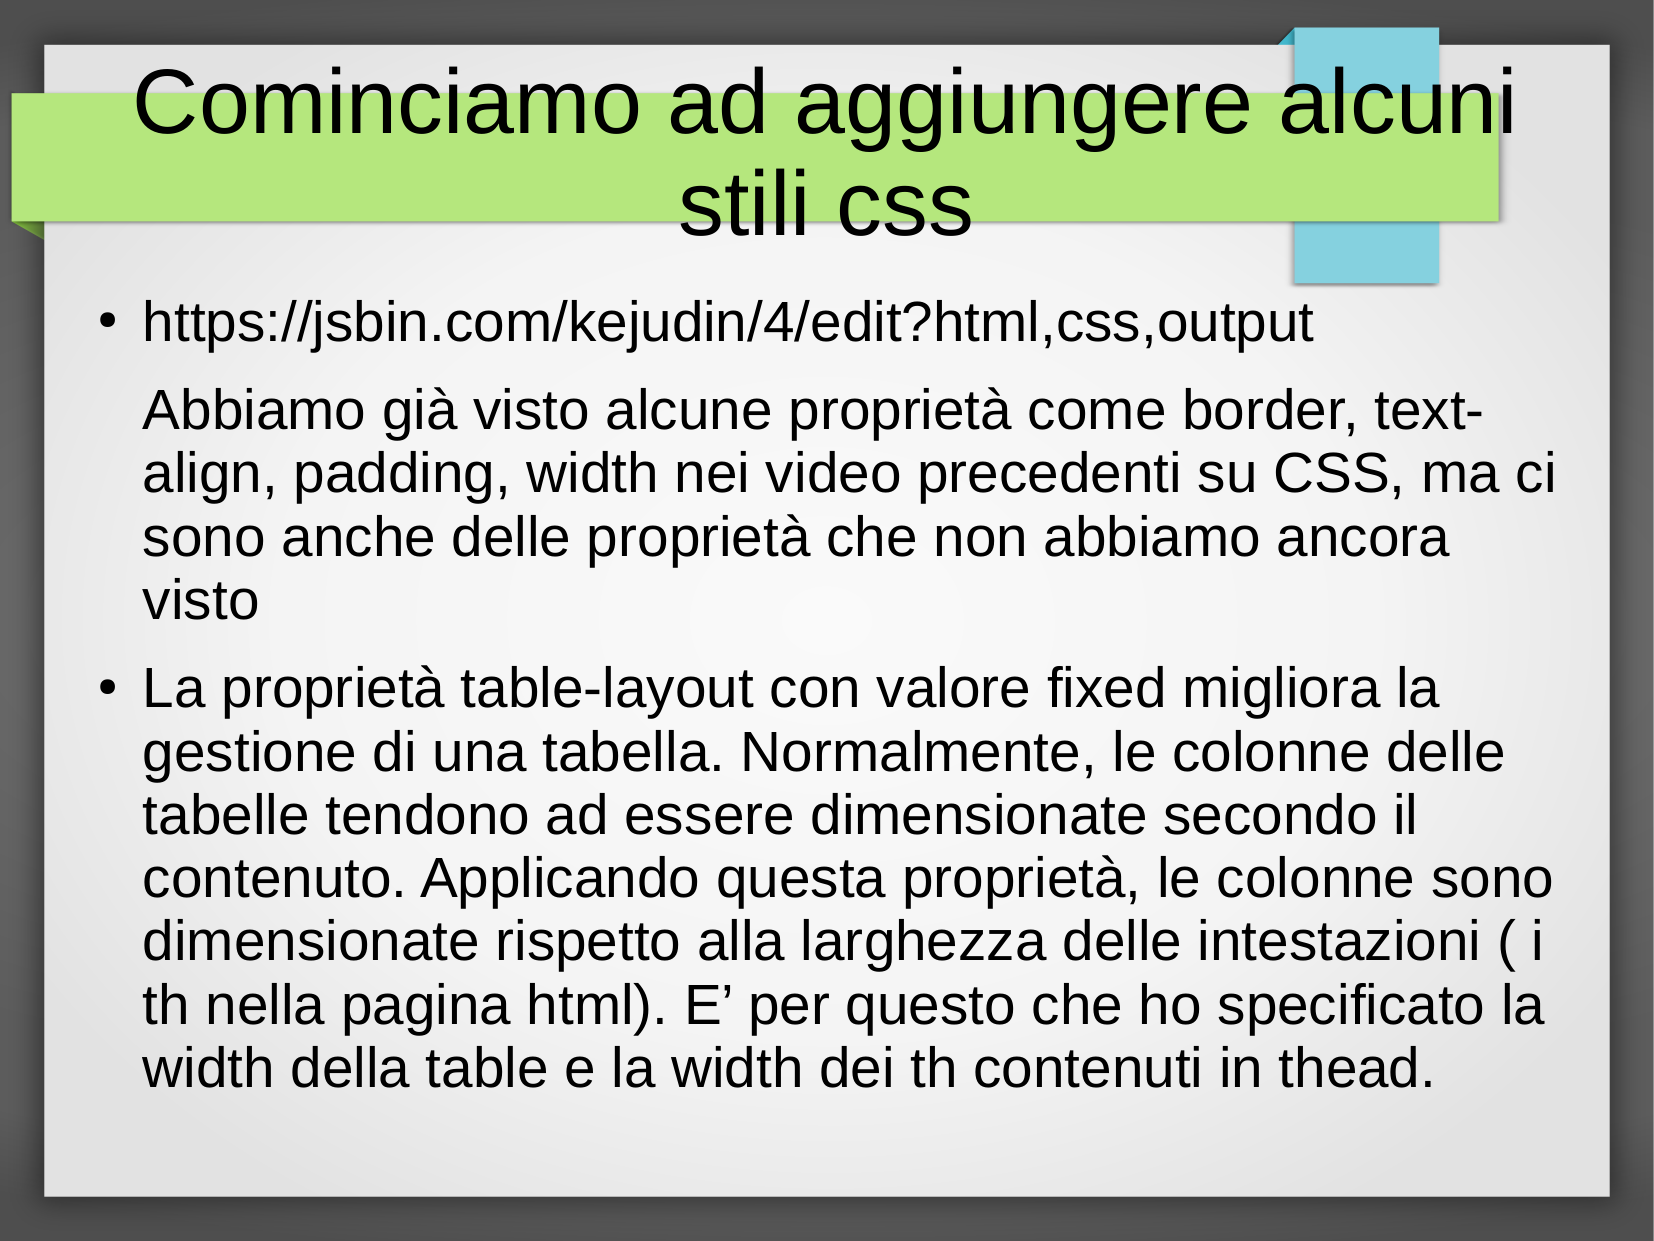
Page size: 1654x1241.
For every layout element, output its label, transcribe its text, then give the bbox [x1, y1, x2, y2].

picture [0, 0, 1654, 1241]
list https://jsbin.com/kejudin/4/edit?html,css,output Abbiamo già visto alcune proprietà come border, text-align, padding, width nei video precedenti su CSS, ma ci sono anche delle proprietà che non abbiamo ancora visto La proprietà table-layout con valore fixed migliora la gestione di una tabella. Normalmente, le colonne delle tabelle tendono ad essere dimensionate secondo il contenuto. Applicando questa proprietà, le colonne sono dimensionate rispetto alla larghezza delle intestazioni ( i th nella pagina html). E’ per questo che ho specificato la width della table e la width dei th contenuti in thead. [82, 290, 1571, 1146]
title Cominciamo ad aggiungere alcuni stili css [82, 49, 1571, 257]
